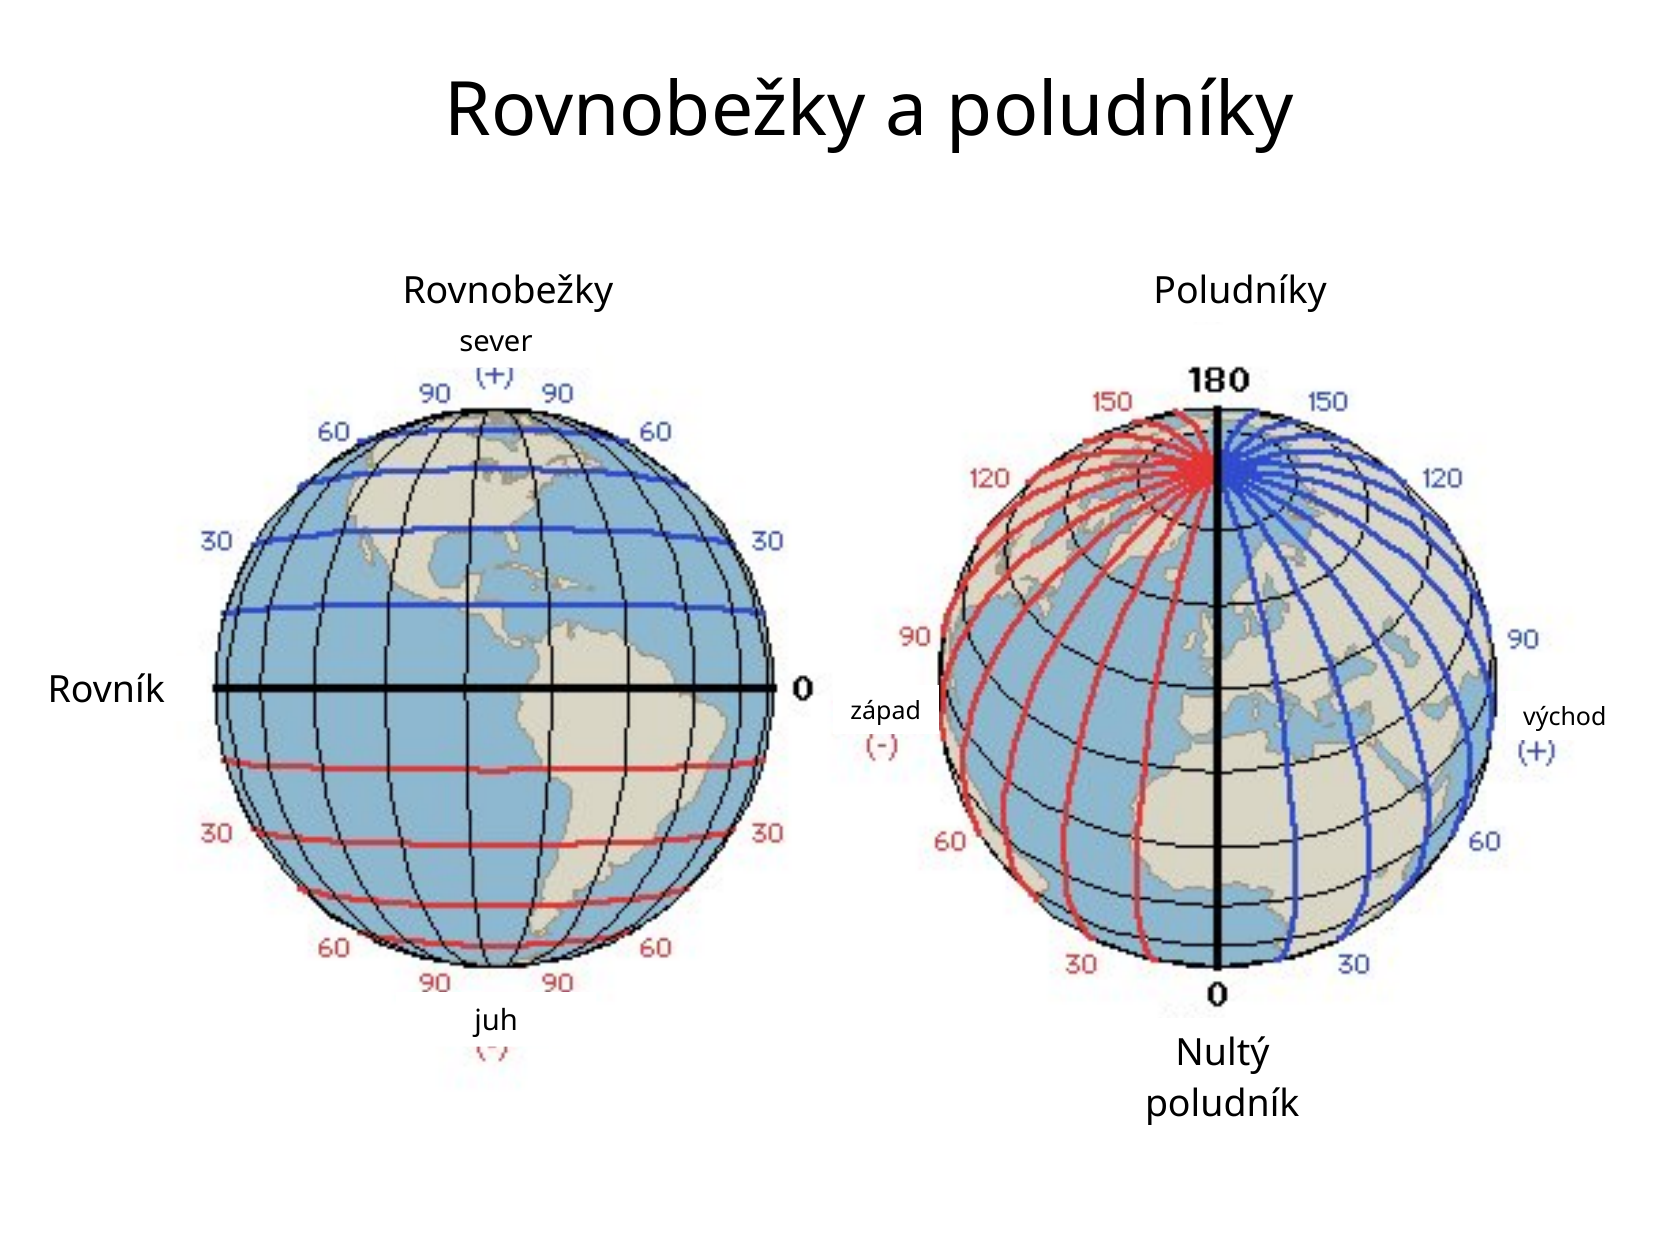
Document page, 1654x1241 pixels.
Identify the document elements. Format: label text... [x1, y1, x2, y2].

title Rovnobežky a poludníky [112, 2, 1601, 210]
text_box Nultý poludník [1122, 1017, 1323, 1120]
text_box Poludníky [1021, 256, 1459, 315]
picture [47, 259, 1607, 1111]
text_box západ [832, 685, 939, 730]
text_box sever [395, 312, 597, 362]
text_box juh [395, 992, 597, 1041]
text_box Rovnobežky [289, 256, 727, 315]
text_box východ [1505, 691, 1625, 736]
text_box Rovník [5, 655, 207, 714]
